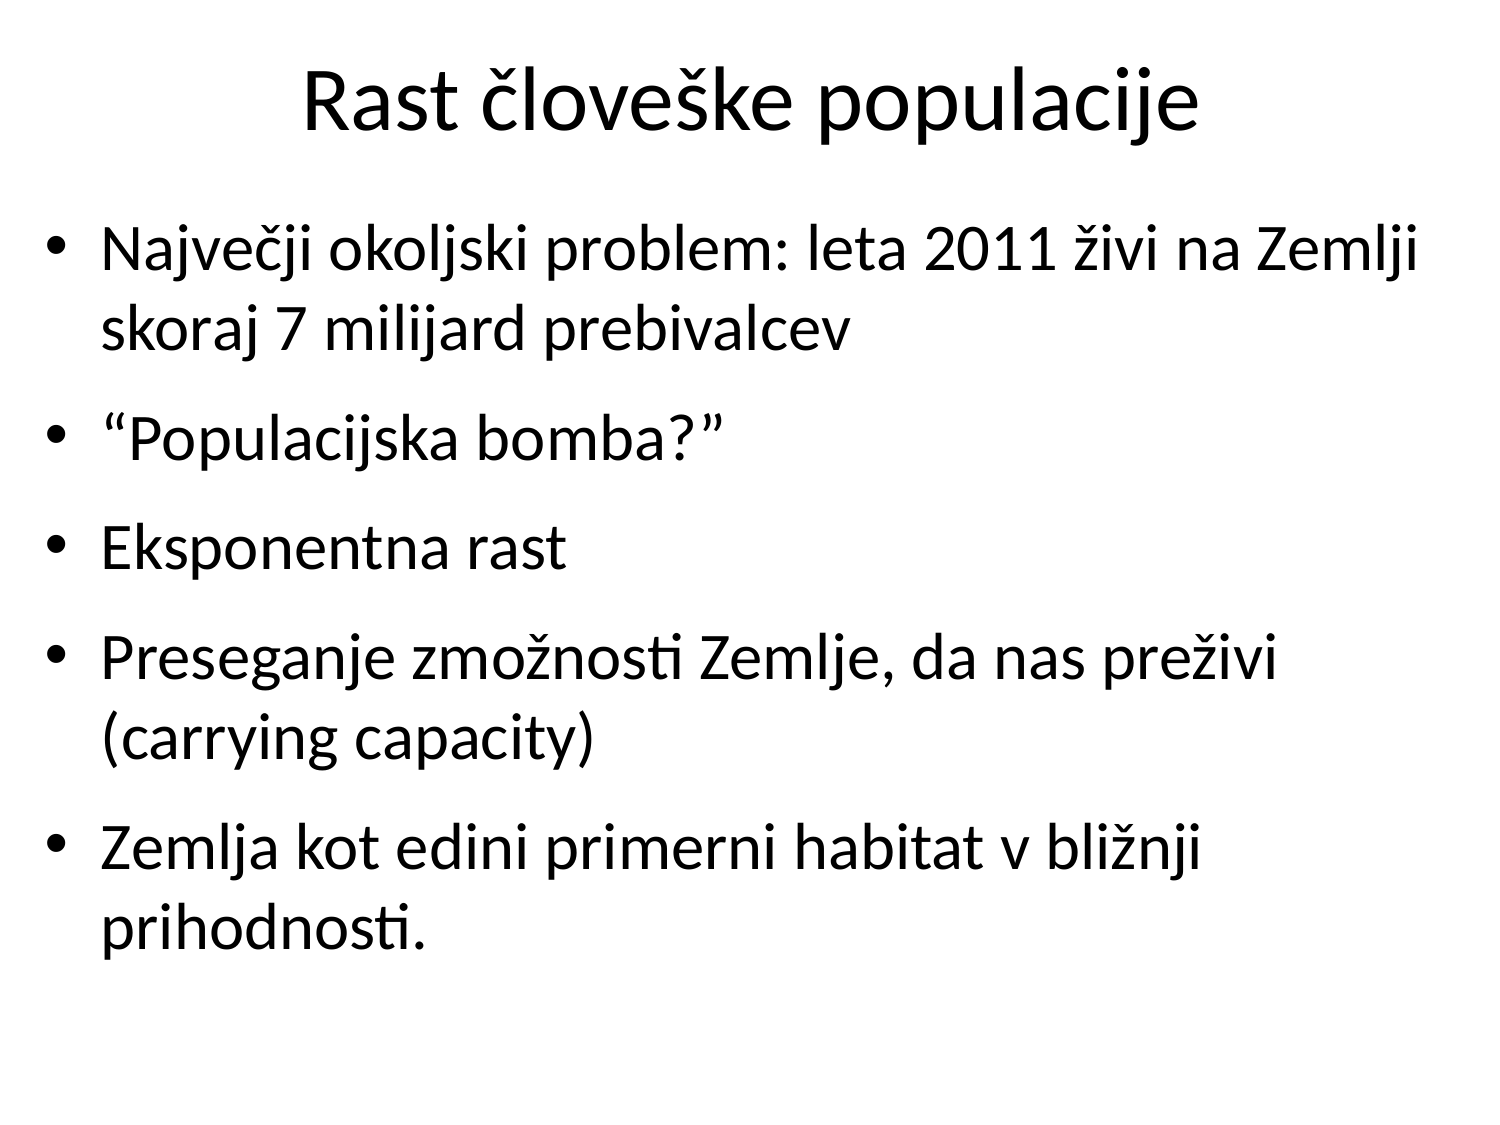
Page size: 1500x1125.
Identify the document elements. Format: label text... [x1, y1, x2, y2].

list Največji okoljski problem: leta 2011 živi na Zemlji skoraj 7 milijard prebivalcev “Populacijska bomba?” Eksponentna rast Preseganje zmožnosti Zemlje, da nas preživi (carrying capacity) Zemlja kot edini primerni habitat v bližnji prihodnosti. [29, 196, 1500, 1125]
title Rast človeške populacije [76, 0, 1427, 188]
